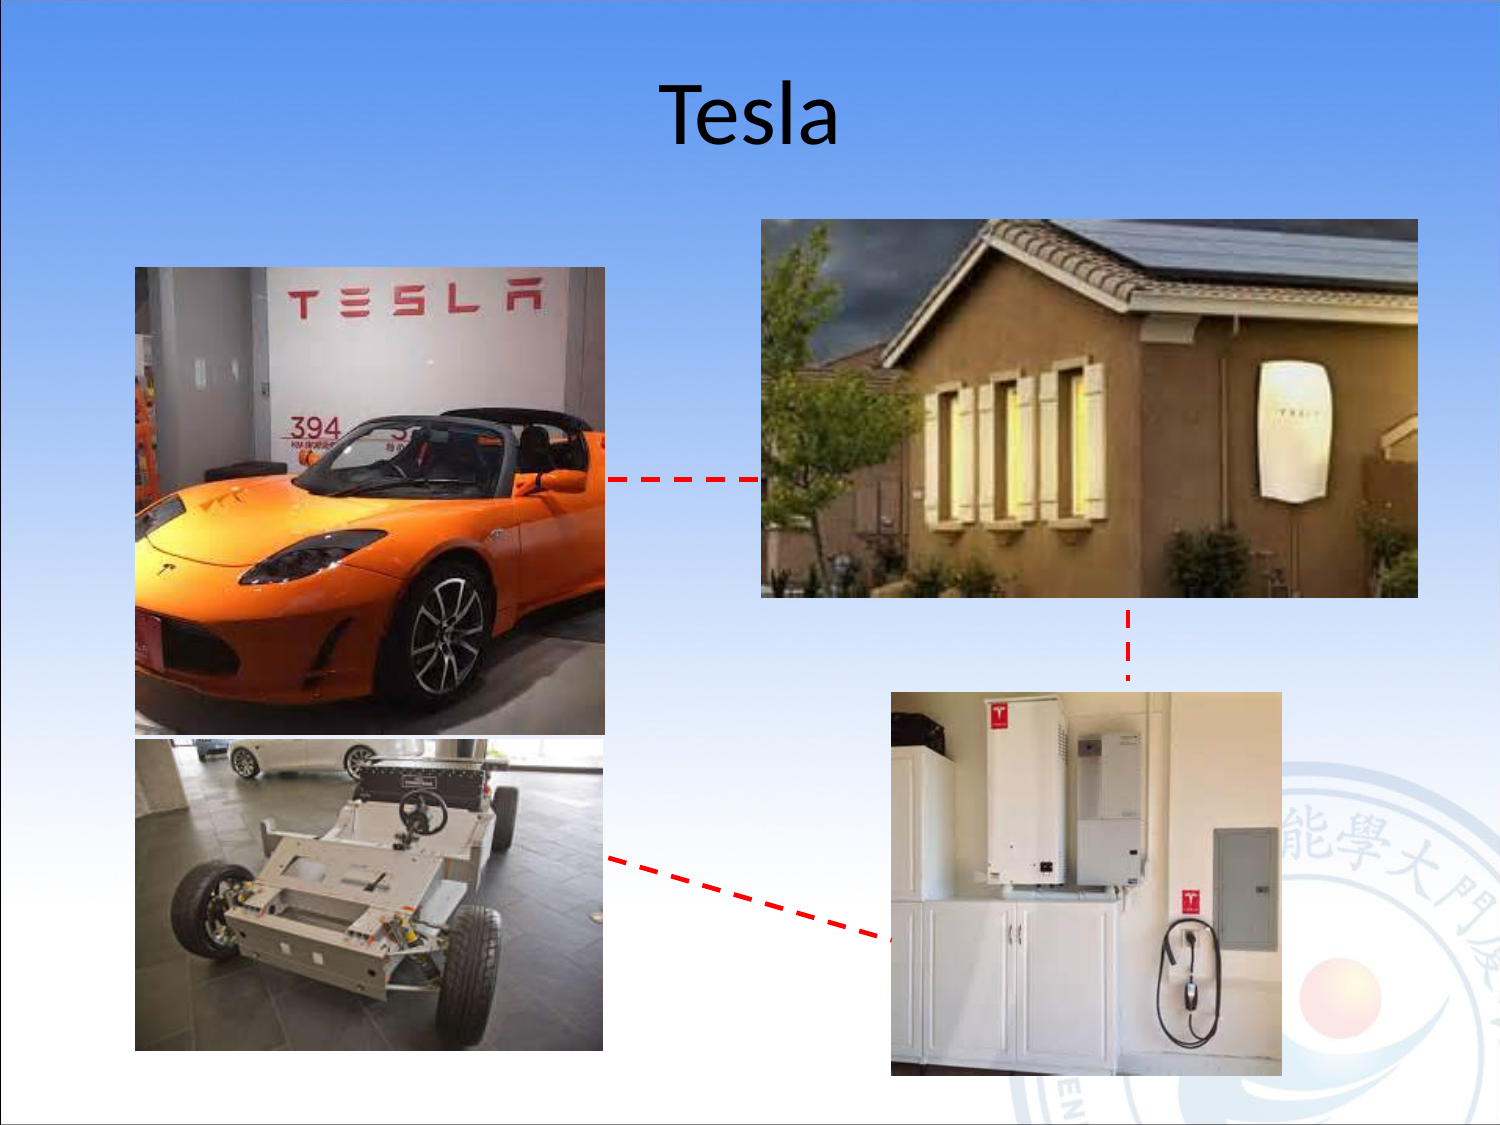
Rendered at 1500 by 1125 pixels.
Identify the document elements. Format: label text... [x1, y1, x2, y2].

picture [0, 0, 1500, 1125]
title Tesla [75, 45, 1426, 233]
